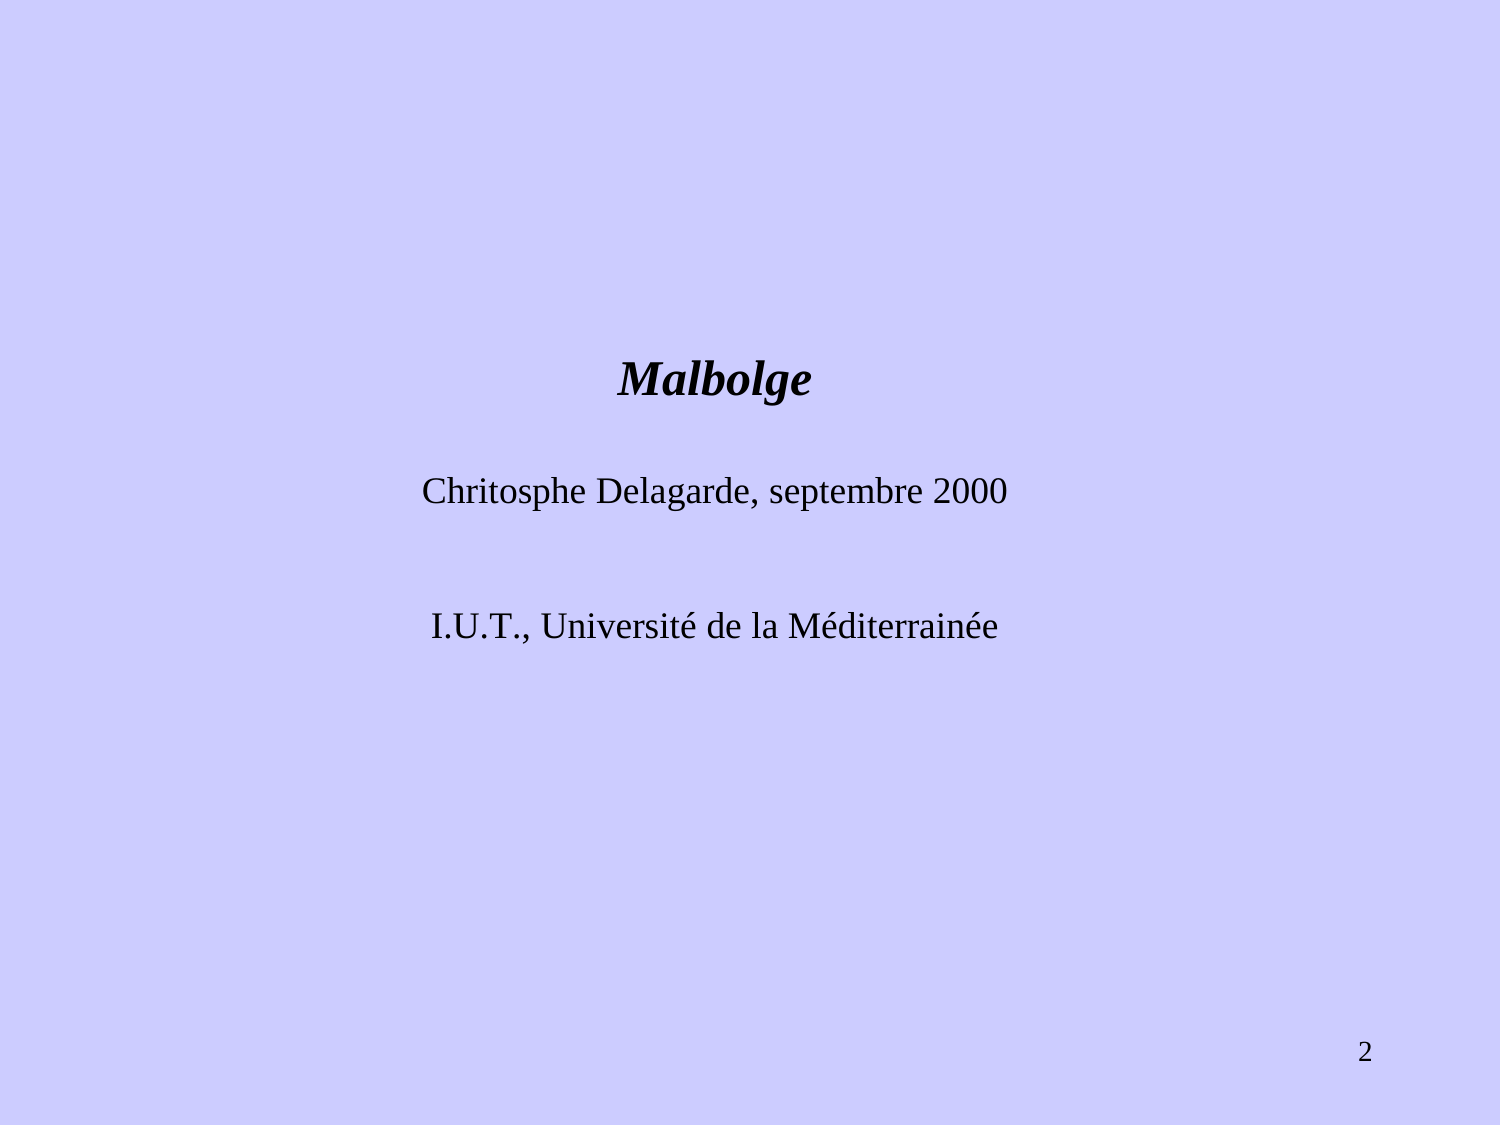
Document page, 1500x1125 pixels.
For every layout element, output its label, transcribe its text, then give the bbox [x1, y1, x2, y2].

text_box <numéro> [1074, 1025, 1388, 1101]
text_box Malbolge Chritosphe Delagarde, septembre 2000 I.U.T., Université de la Méditerrainée [406, 337, 1024, 654]
